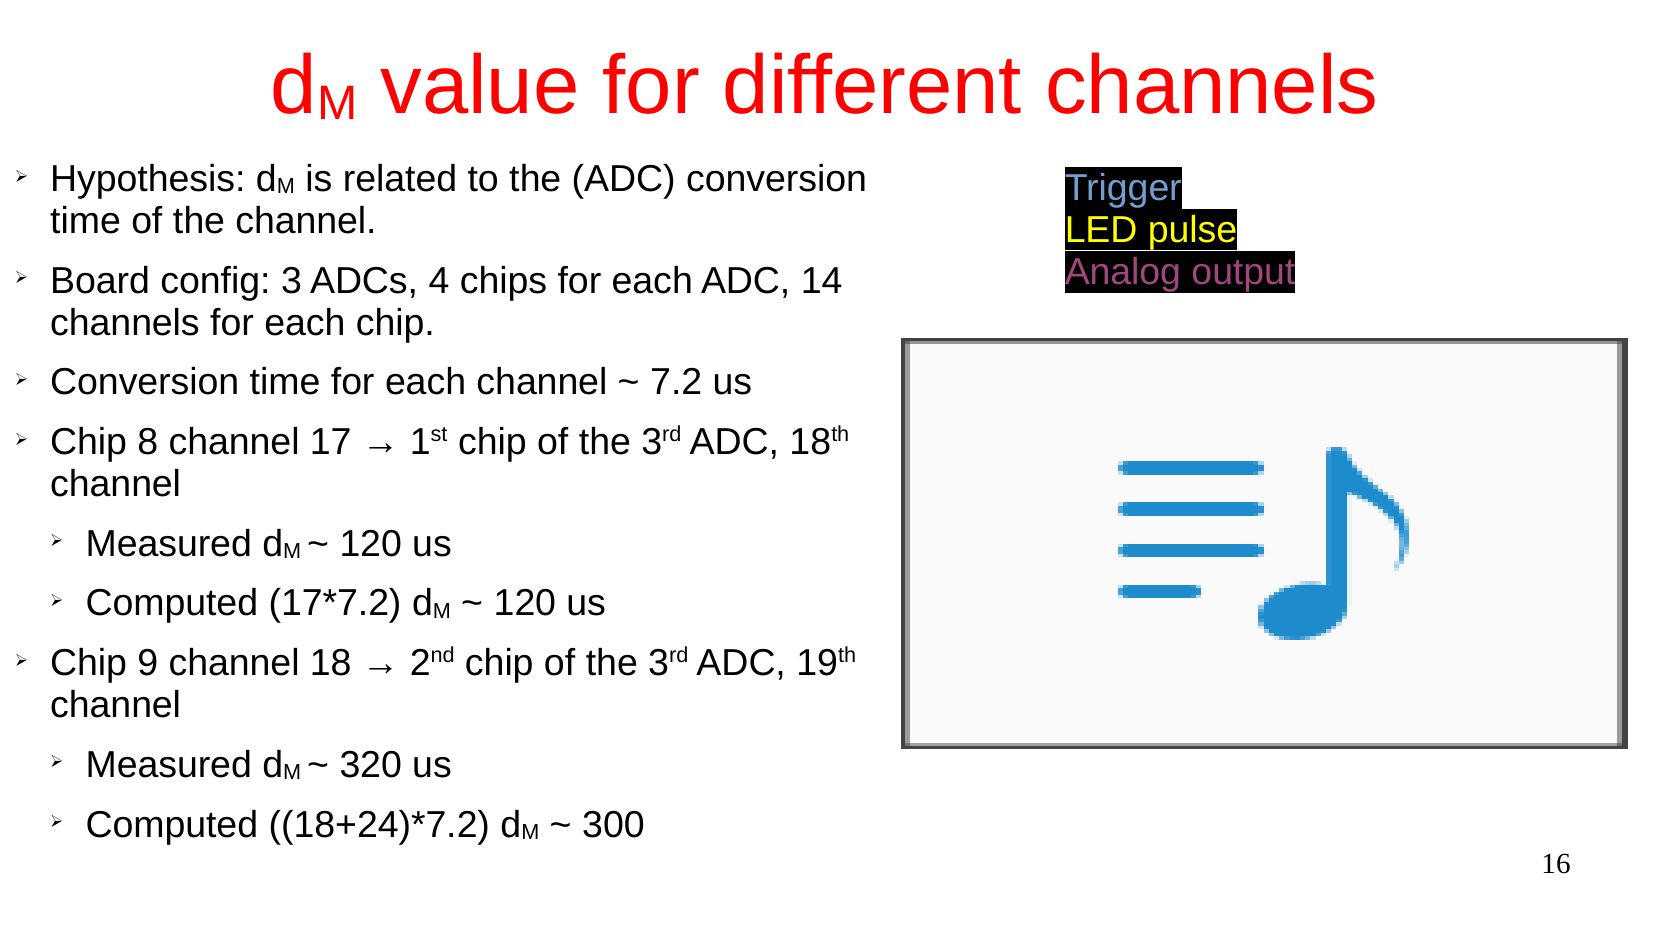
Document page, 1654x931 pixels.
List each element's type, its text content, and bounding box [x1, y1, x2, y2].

text_box Hypothesis: dM is related to the (ADC) conversion time of the channel. Board config: 3 ADCs, 4 chips for each ADC, 14 channels for each chip. Conversion time for each channel ~ 7.2 us Chip 8 channel 17 → 1st chip of the 3rd ADC, 18th channel Measured dM ~ 120 us Computed (17*7.2) dM ~ 120 us Chip 9 channel 18 → 2nd chip of the 3rd ADC, 19th channel Measured dM ~ 320 us Computed ((18+24)*7.2) dM ~ 300 [0, 150, 901, 853]
text_box [900, 337, 1629, 751]
text_box Trigger LED pulse Analog output [1050, 159, 1576, 301]
title dM value for different channels [37, 7, 1613, 163]
